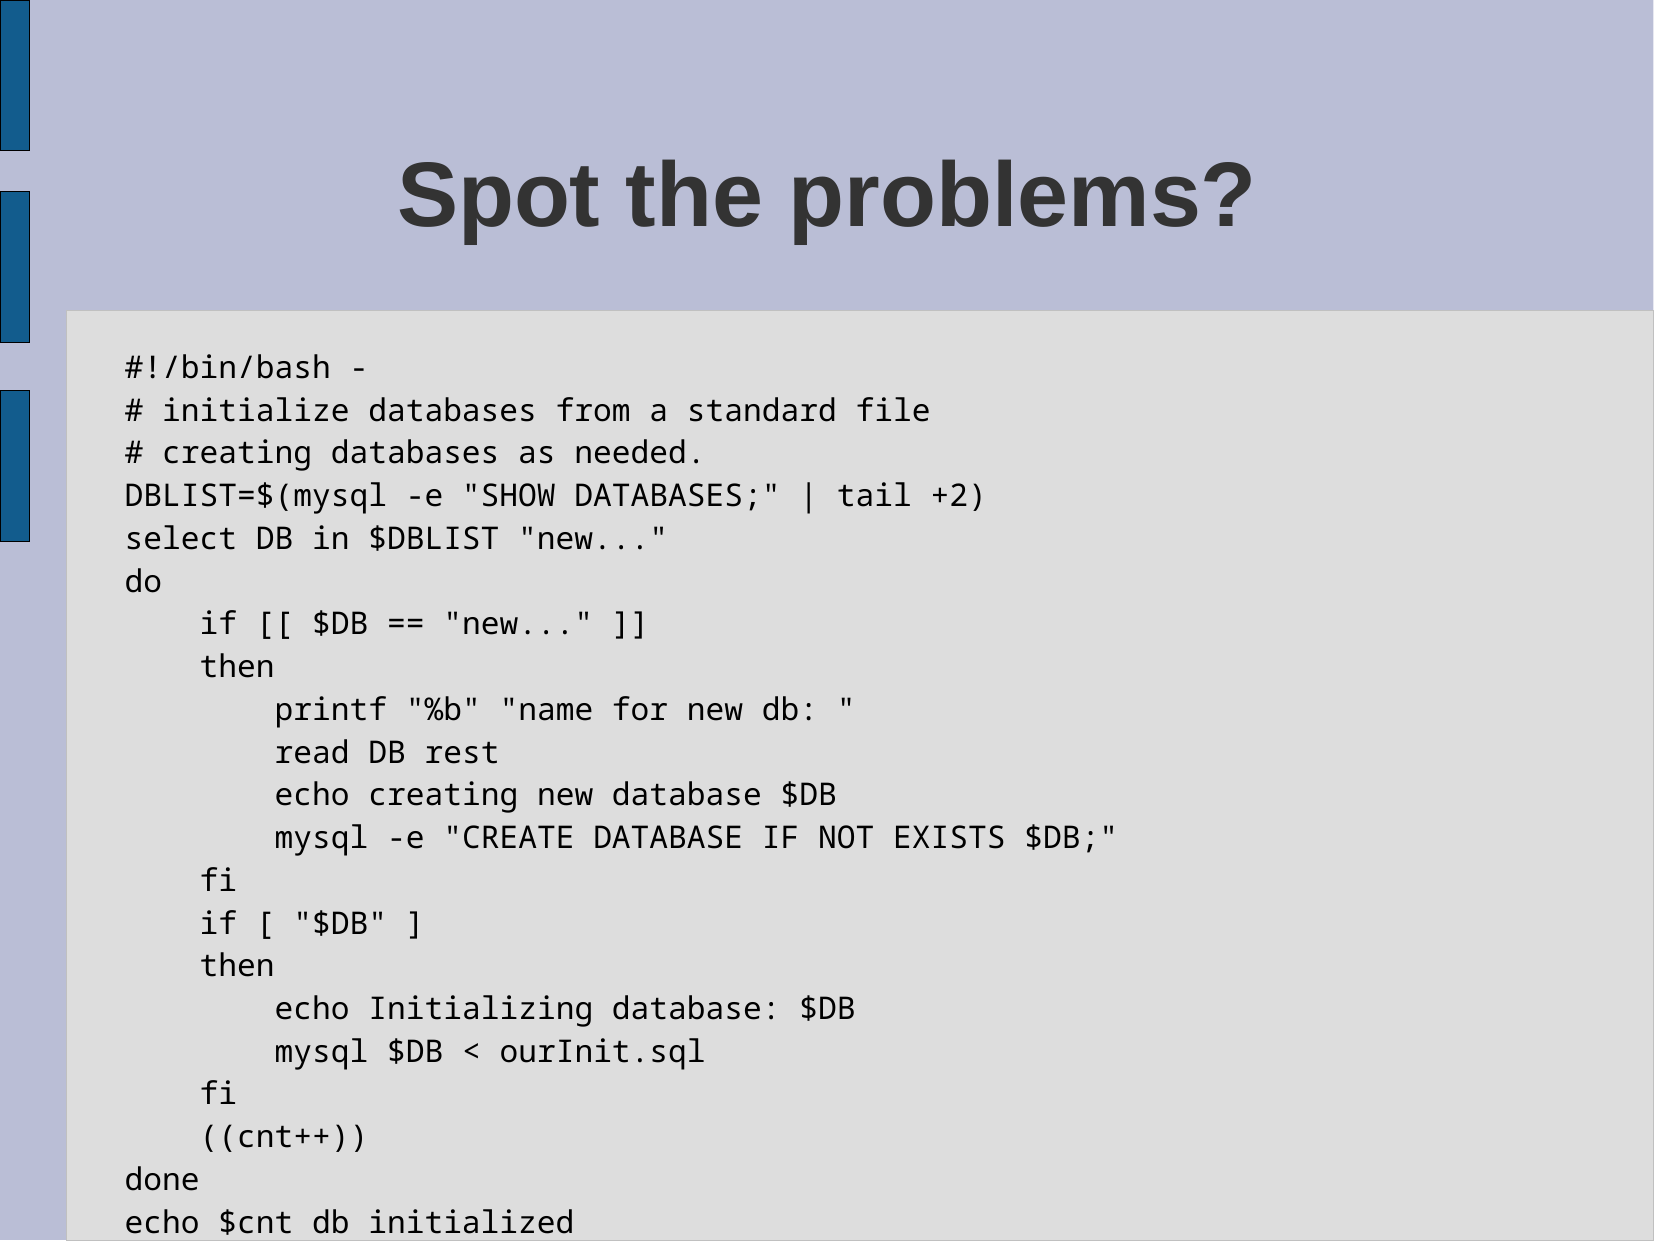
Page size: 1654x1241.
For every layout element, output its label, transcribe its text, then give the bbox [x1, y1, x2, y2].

list #!/bin/bash - # initialize databases from a standard file # creating databases as needed. DBLIST=$(mysql -e "SHOW DATABASES;" | tail +2) select DB in $DBLIST "new..." do if [[ $DB == "new..." ]] then printf "%b" "name for new db: " read DB rest echo creating new database $DB mysql -e "CREATE DATABASE IF NOT EXISTS $DB;" fi if [ "$DB" ] then echo Initializing database: $DB mysql $DB < ourInit.sql fi ((cnt++)) done echo $cnt db initialized [121, 344, 1534, 1227]
title Spot the problems? [121, 98, 1534, 291]
